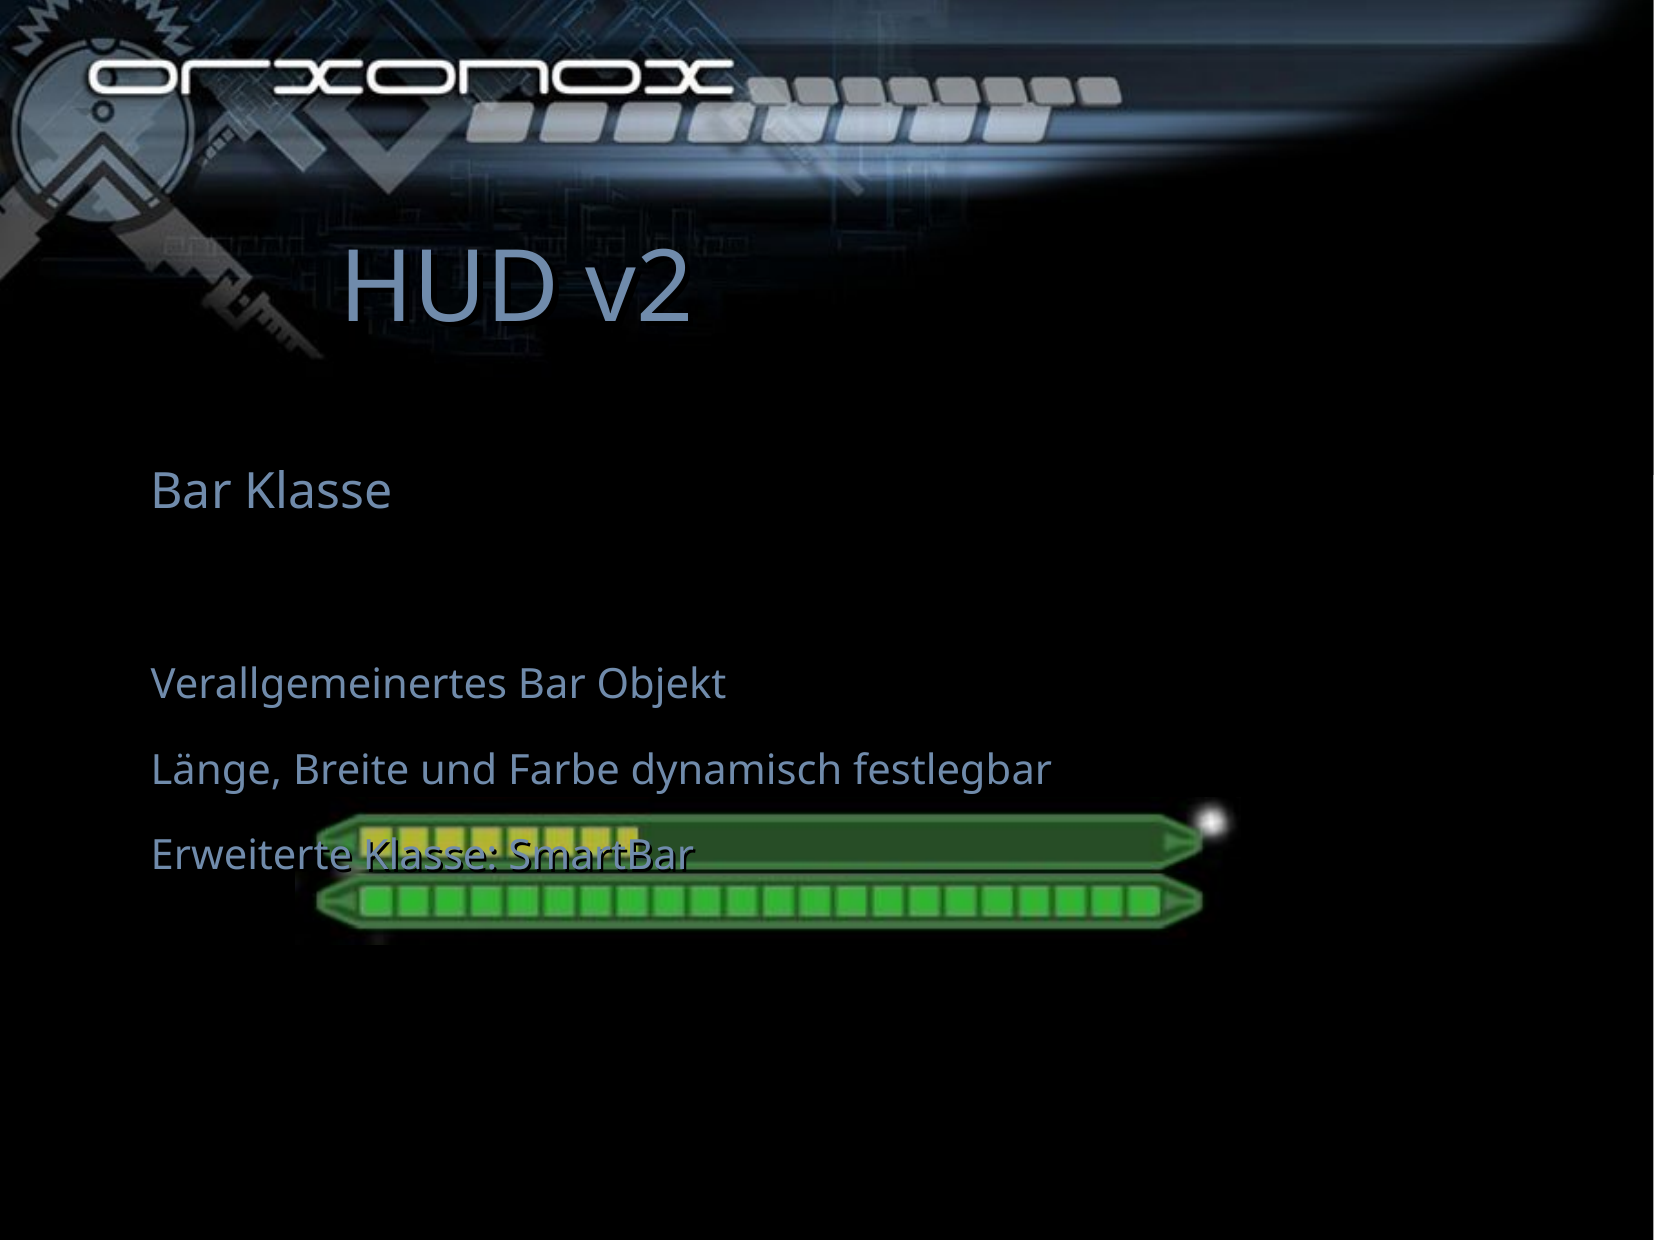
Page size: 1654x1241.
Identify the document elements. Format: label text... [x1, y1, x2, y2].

text_box Bar Klasse Verallgemeinertes Bar Objekt Länge, Breite und Farbe dynamisch festlegbar Erweiterte Klasse: SmartBar [100, 413, 1548, 767]
picture [295, 797, 1241, 945]
text_box HUD v2 [324, 206, 1300, 262]
picture [0, 0, 1654, 475]
